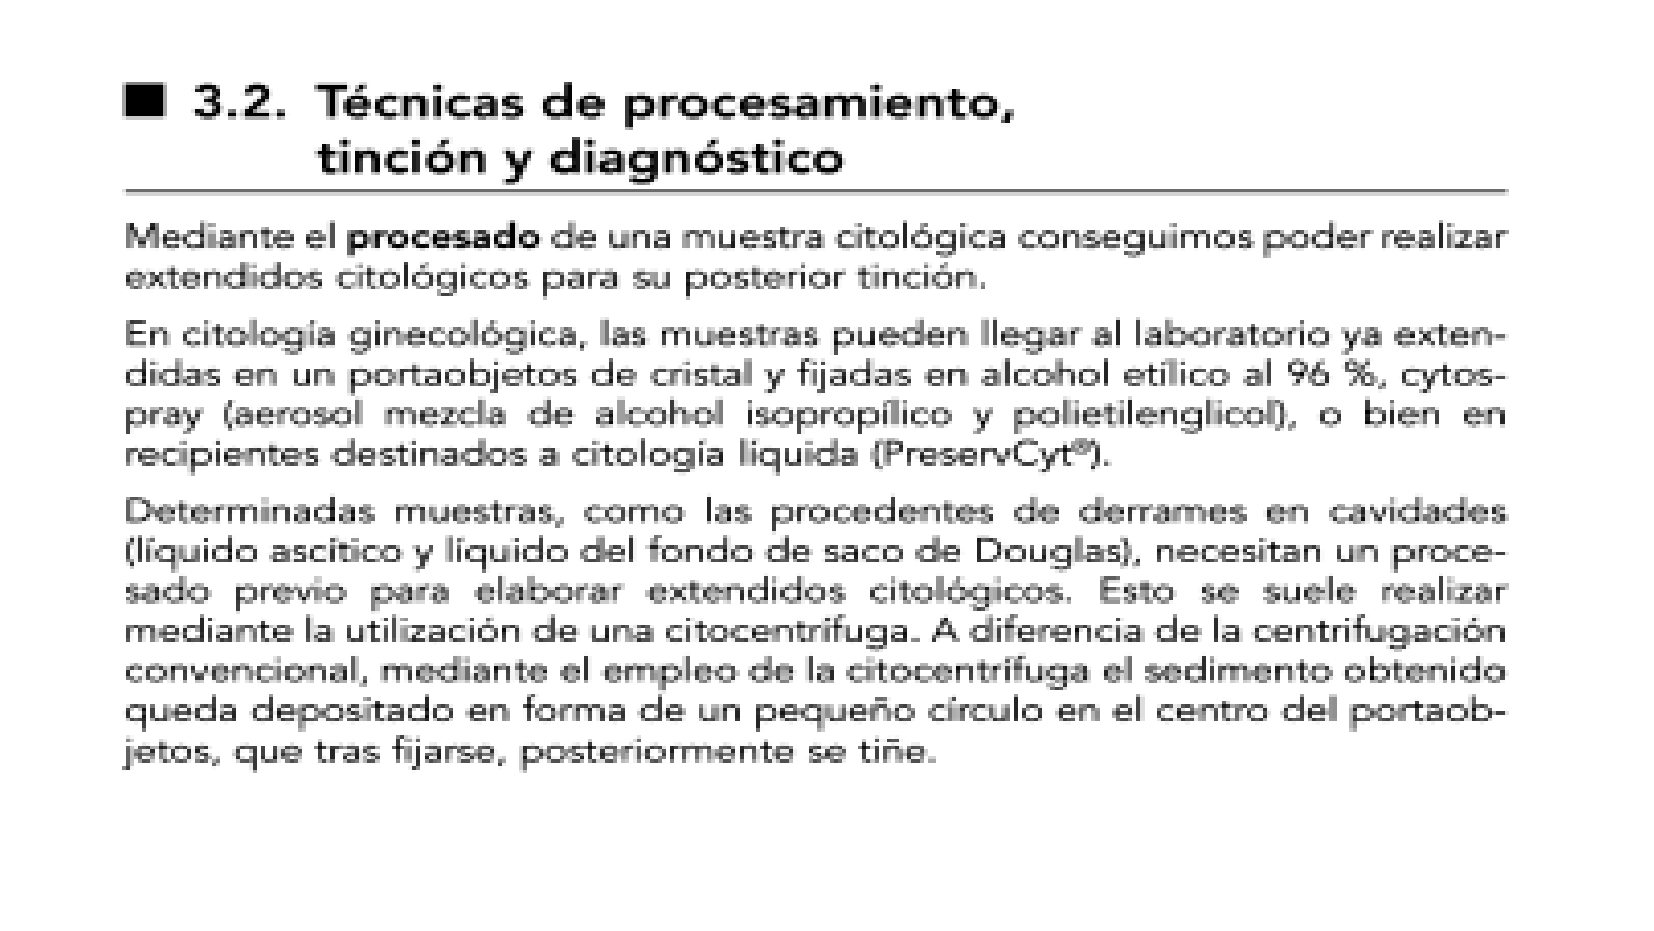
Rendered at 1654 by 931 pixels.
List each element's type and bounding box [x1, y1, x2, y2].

picture [65, 58, 1595, 798]
